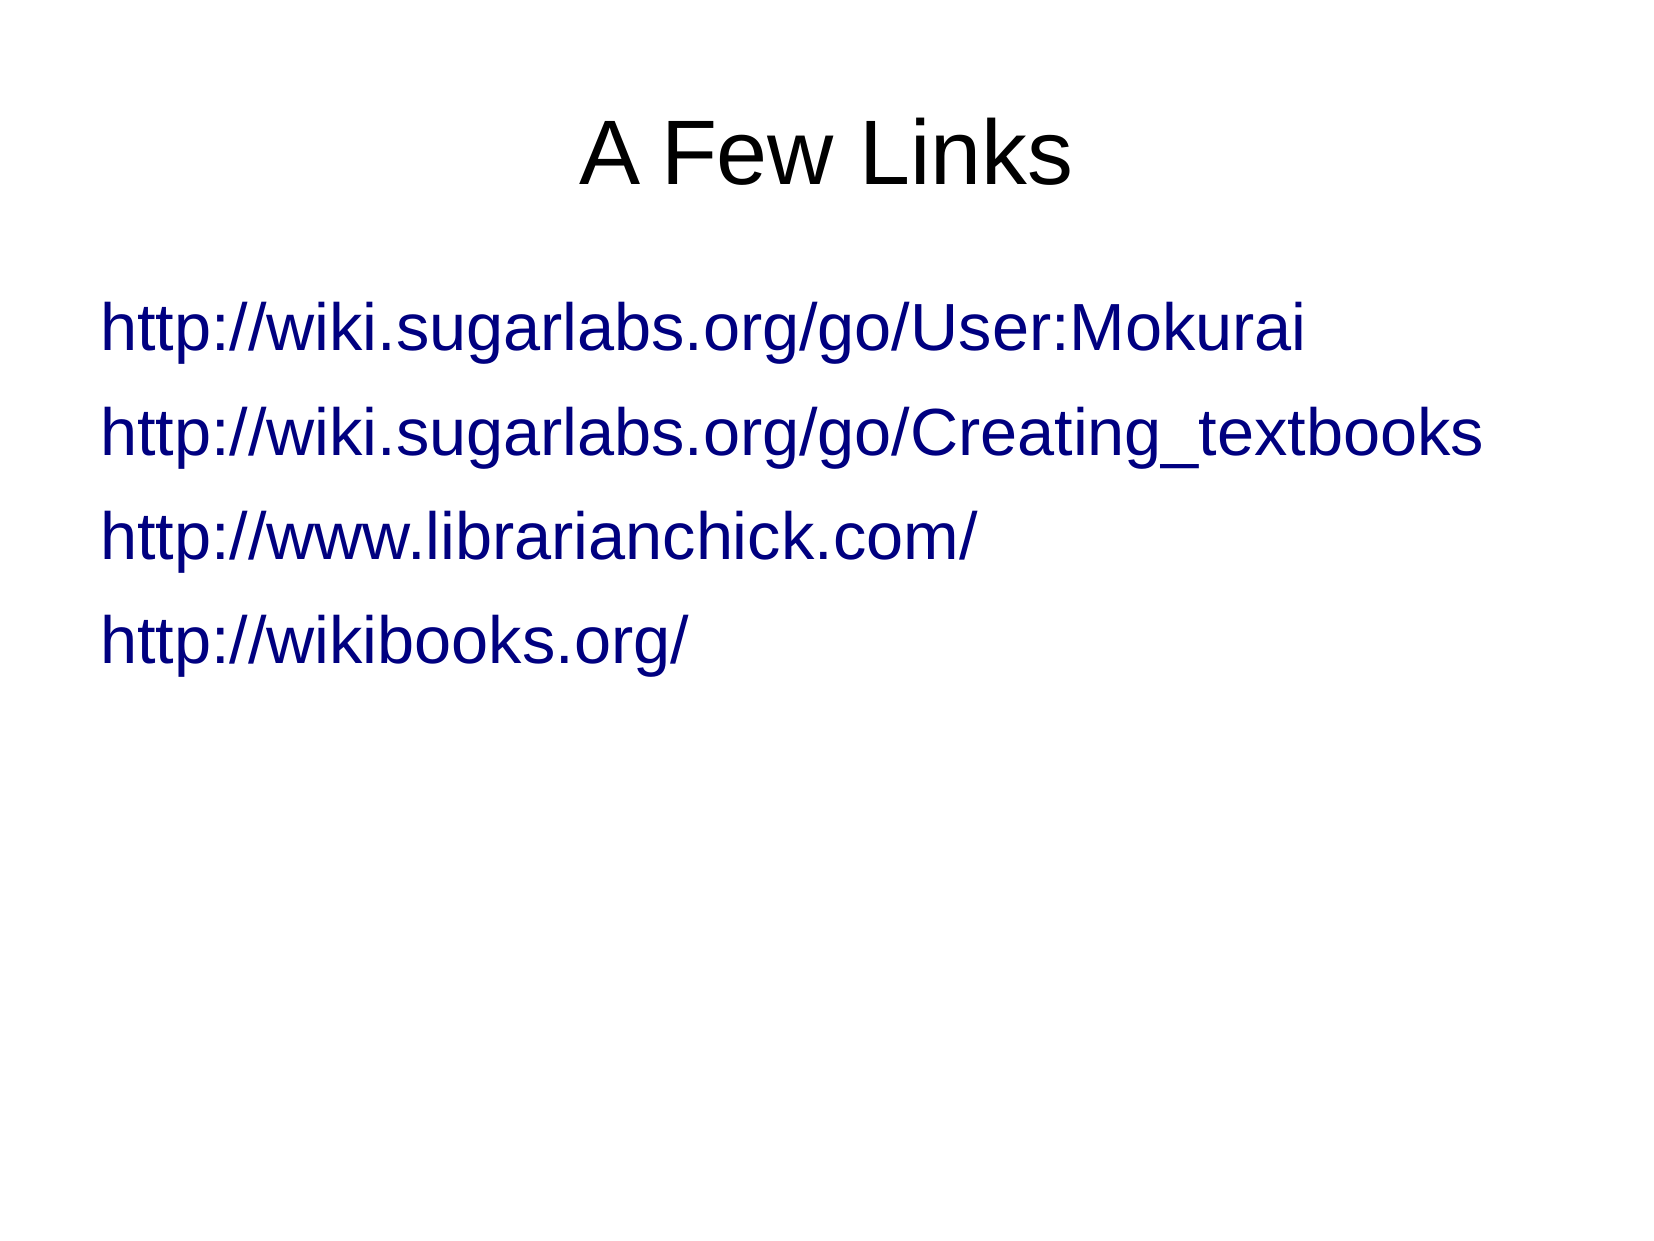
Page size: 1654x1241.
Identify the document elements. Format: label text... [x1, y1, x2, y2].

list http://wiki.sugarlabs.org/go/User:Mokurai http://wiki.sugarlabs.org/go/Creating_textbooks http://www.librarianchick.com/ http://wikibooks.org/ [82, 290, 1571, 1094]
title A Few Links [82, 49, 1571, 257]
